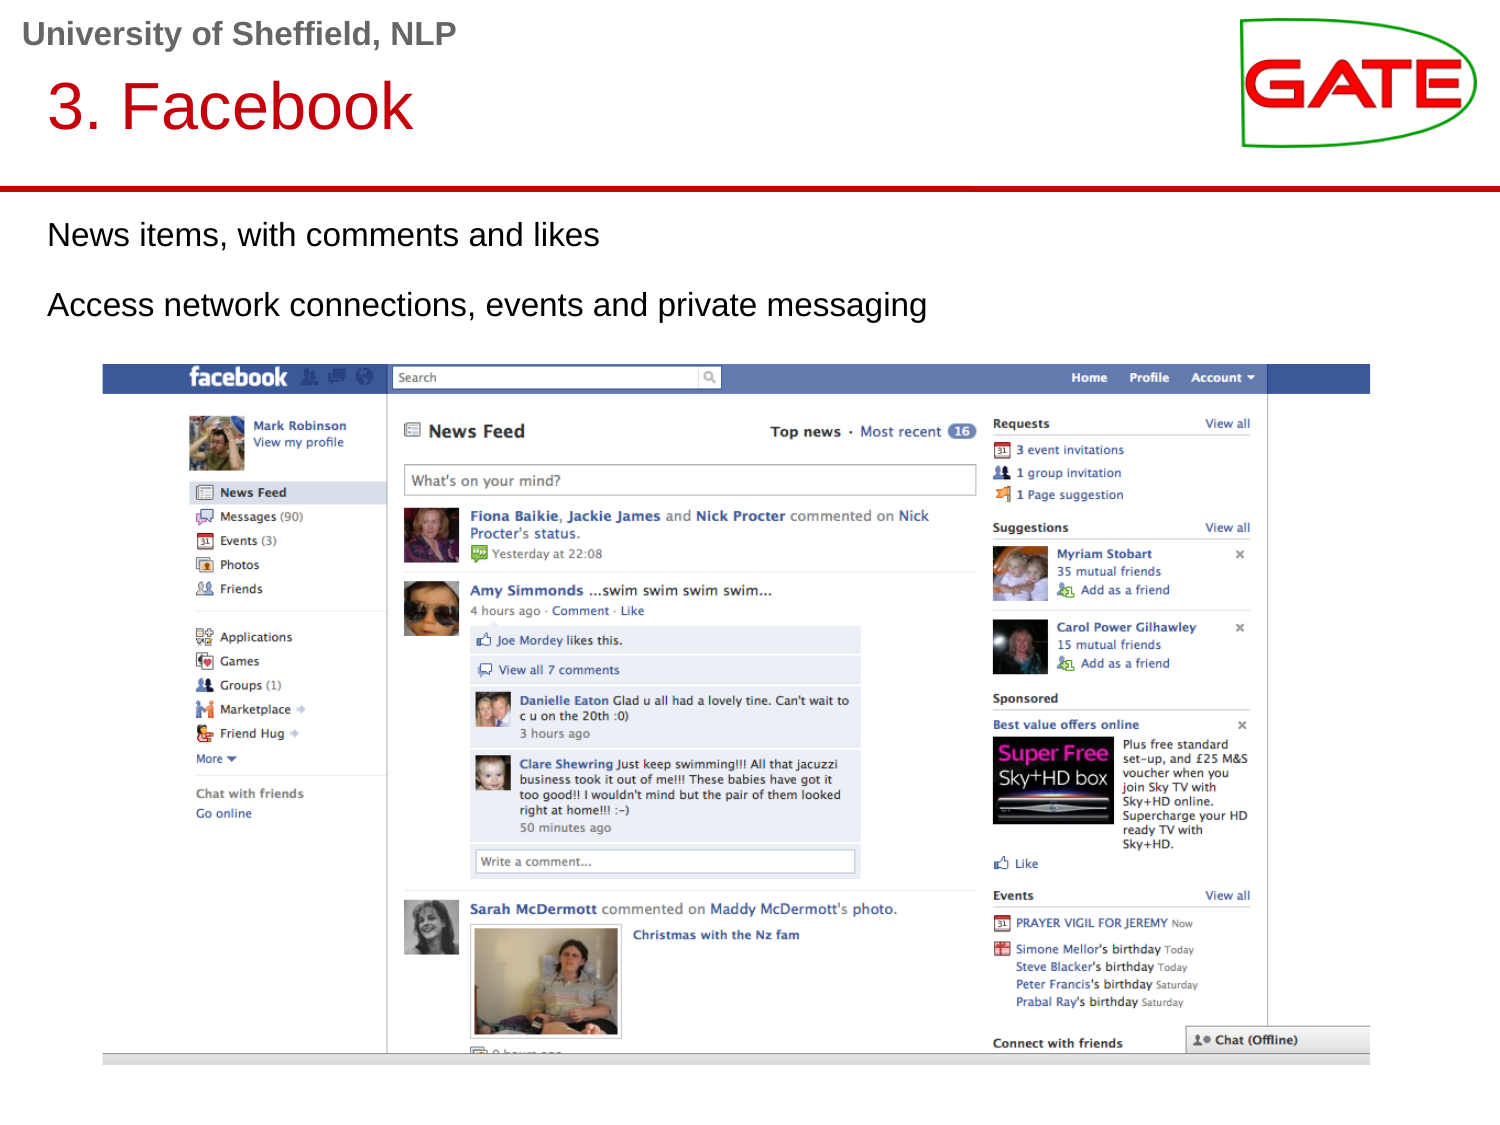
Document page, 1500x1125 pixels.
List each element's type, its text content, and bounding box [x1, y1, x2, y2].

text_box 3. Facebook [47, 47, 1267, 168]
picture [102, 364, 1371, 1065]
picture [1240, 18, 1477, 148]
text_box News items, with comments and likes Access network connections, events and private messaging [47, 212, 1500, 1064]
